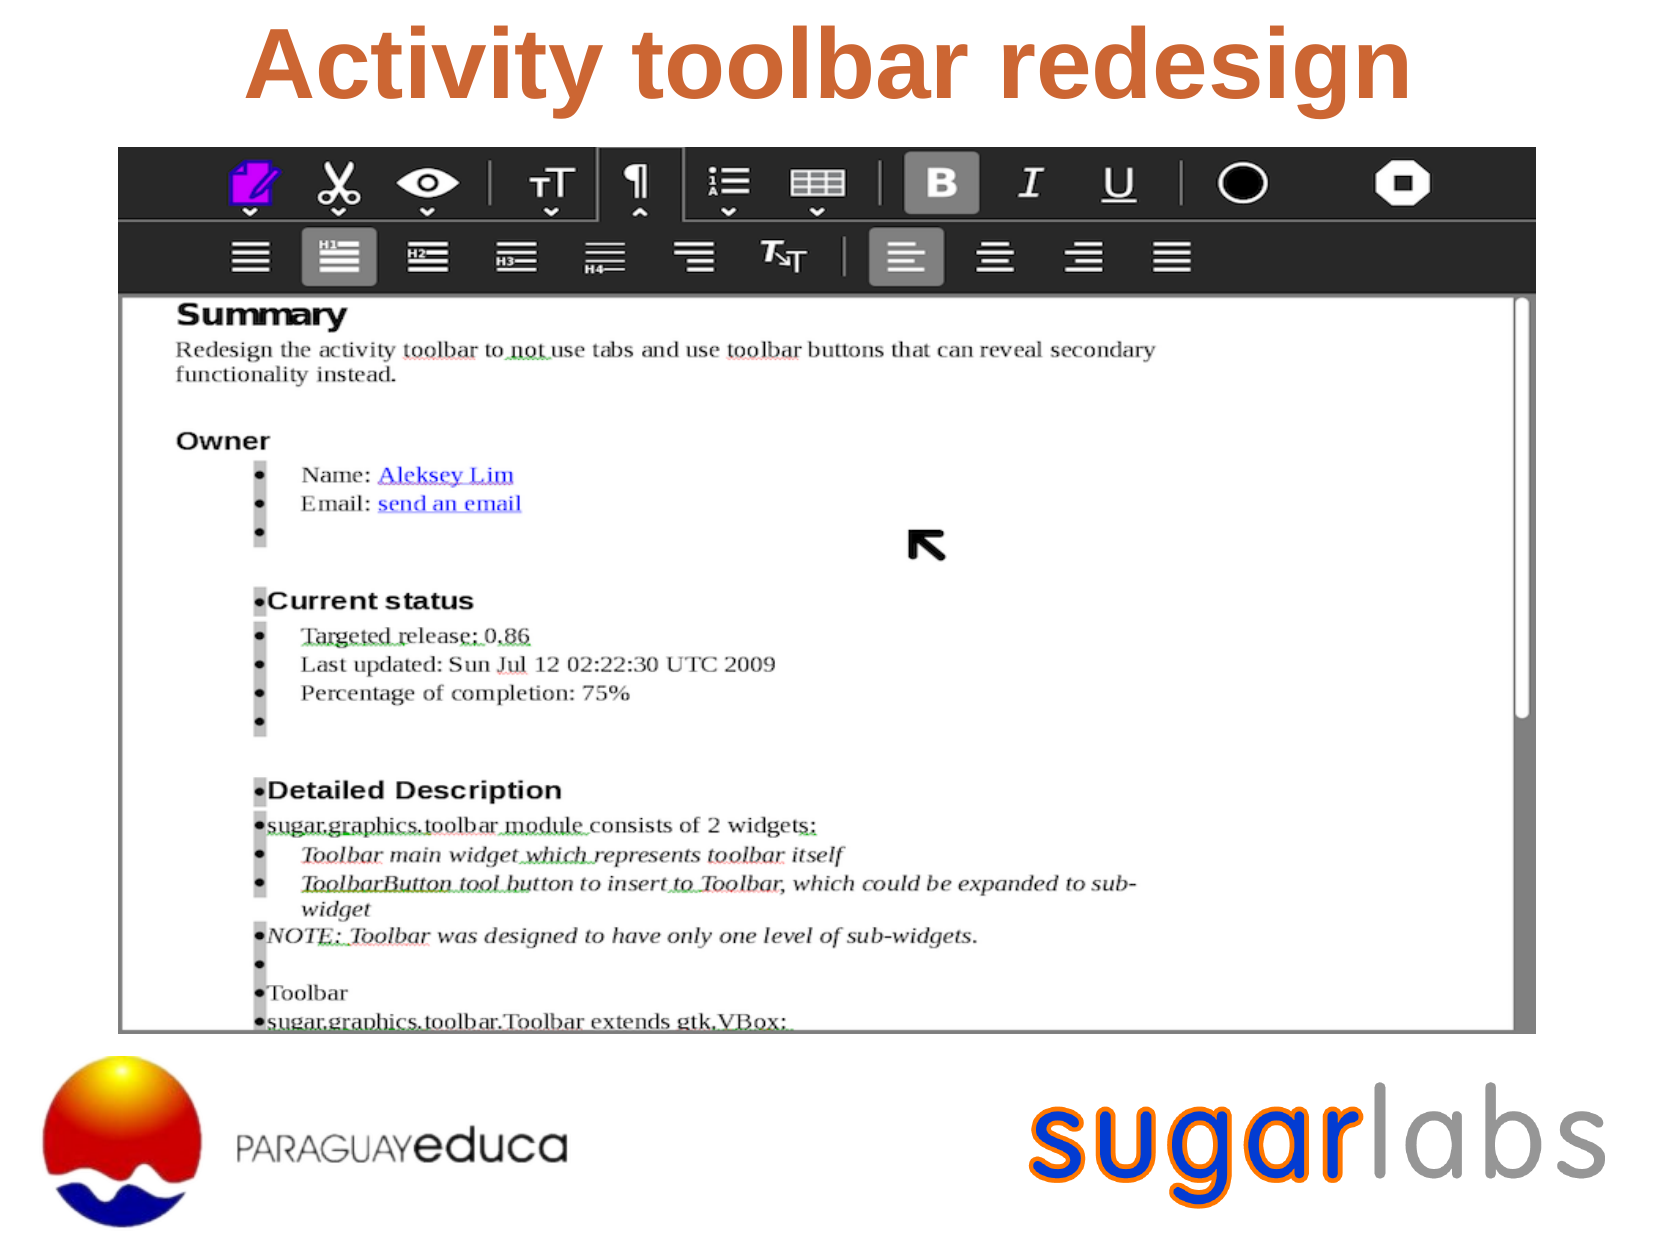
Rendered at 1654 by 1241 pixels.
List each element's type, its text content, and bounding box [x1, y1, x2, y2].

picture [33, 1056, 579, 1236]
picture [118, 147, 1654, 1241]
title Activity toolbar redesign [84, 0, 1573, 136]
